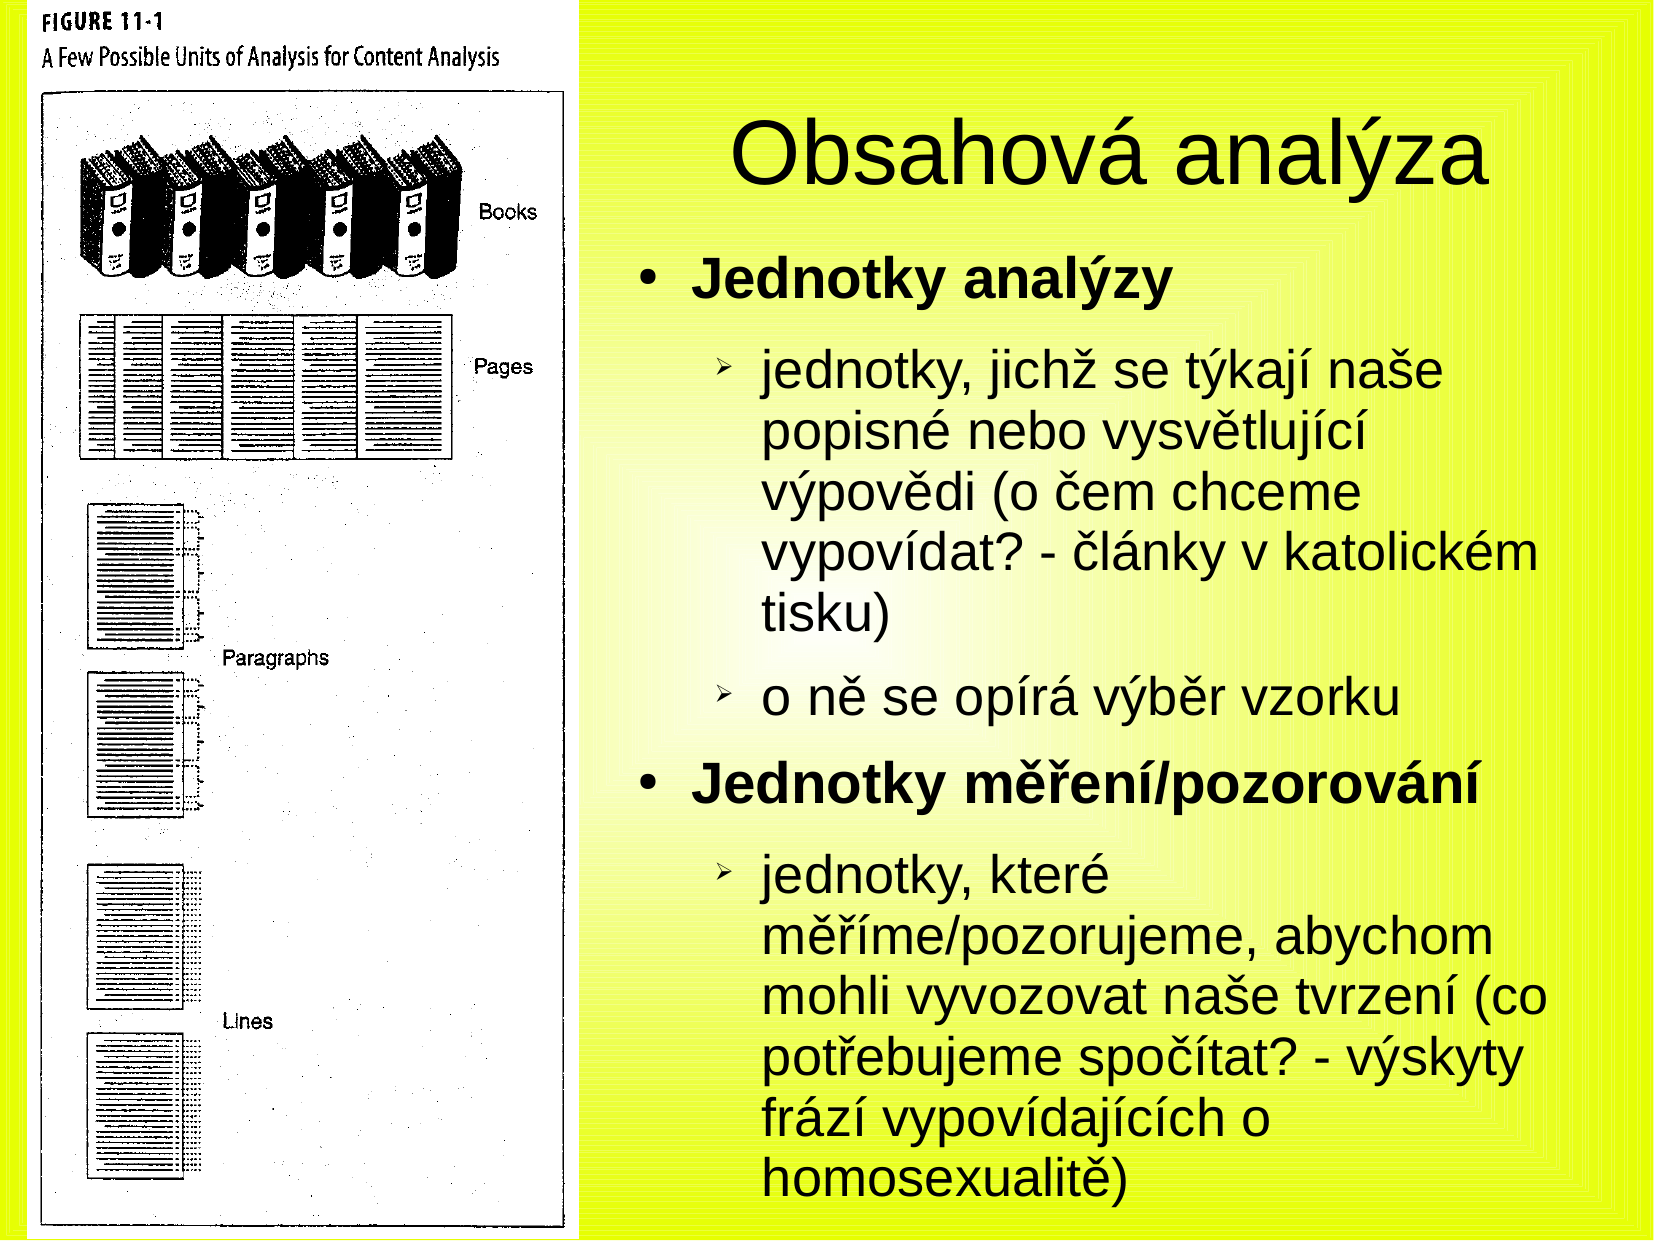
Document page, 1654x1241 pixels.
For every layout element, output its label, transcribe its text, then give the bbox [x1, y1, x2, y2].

picture [27, 0, 579, 1239]
list Jednotky analýzy jednotky, jichž se týkají naše popisné nebo vysvětlující výpovědi (o čem chceme vypovídat? - články v katolickém tisku) o ně se opírá výběr vzorku Jednotky měření/pozorování jednotky, které měříme/pozorujeme, abychom mohli vyvozovat naše tvrzení (co potřebujeme spočítat? - výskyty frází vypovídajících o homosexualitě) [620, 245, 1595, 1209]
title Obsahová analýza [649, 49, 1571, 245]
